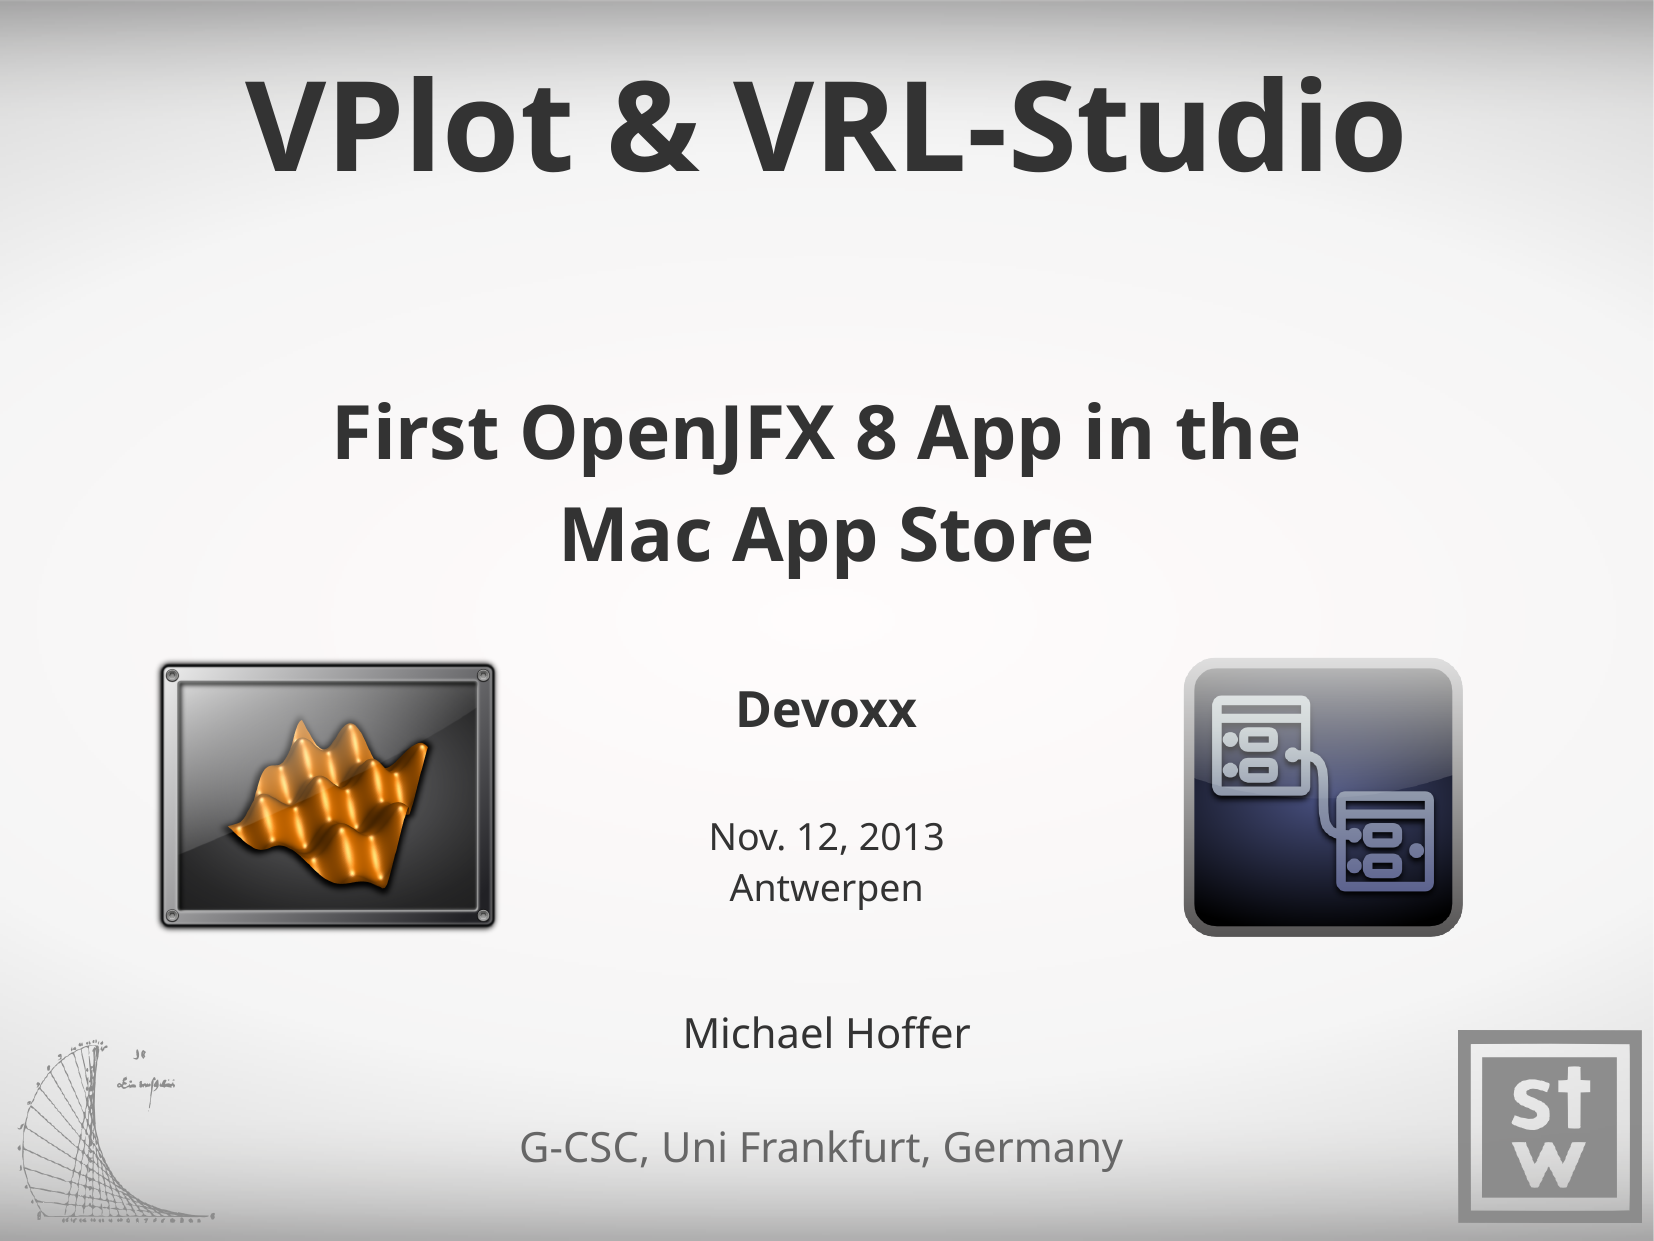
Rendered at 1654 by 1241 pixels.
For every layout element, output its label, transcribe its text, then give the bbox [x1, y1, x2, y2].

text_box VPlot & VRL-Studio First OpenJFX 8 App in the Mac App Store Devoxx Nov. 12, 2013 Antwerpen Michael Hoffer G-CSC, Uni Frankfurt, Germany [82, 66, 1571, 1146]
picture [0, 0, 1654, 1241]
